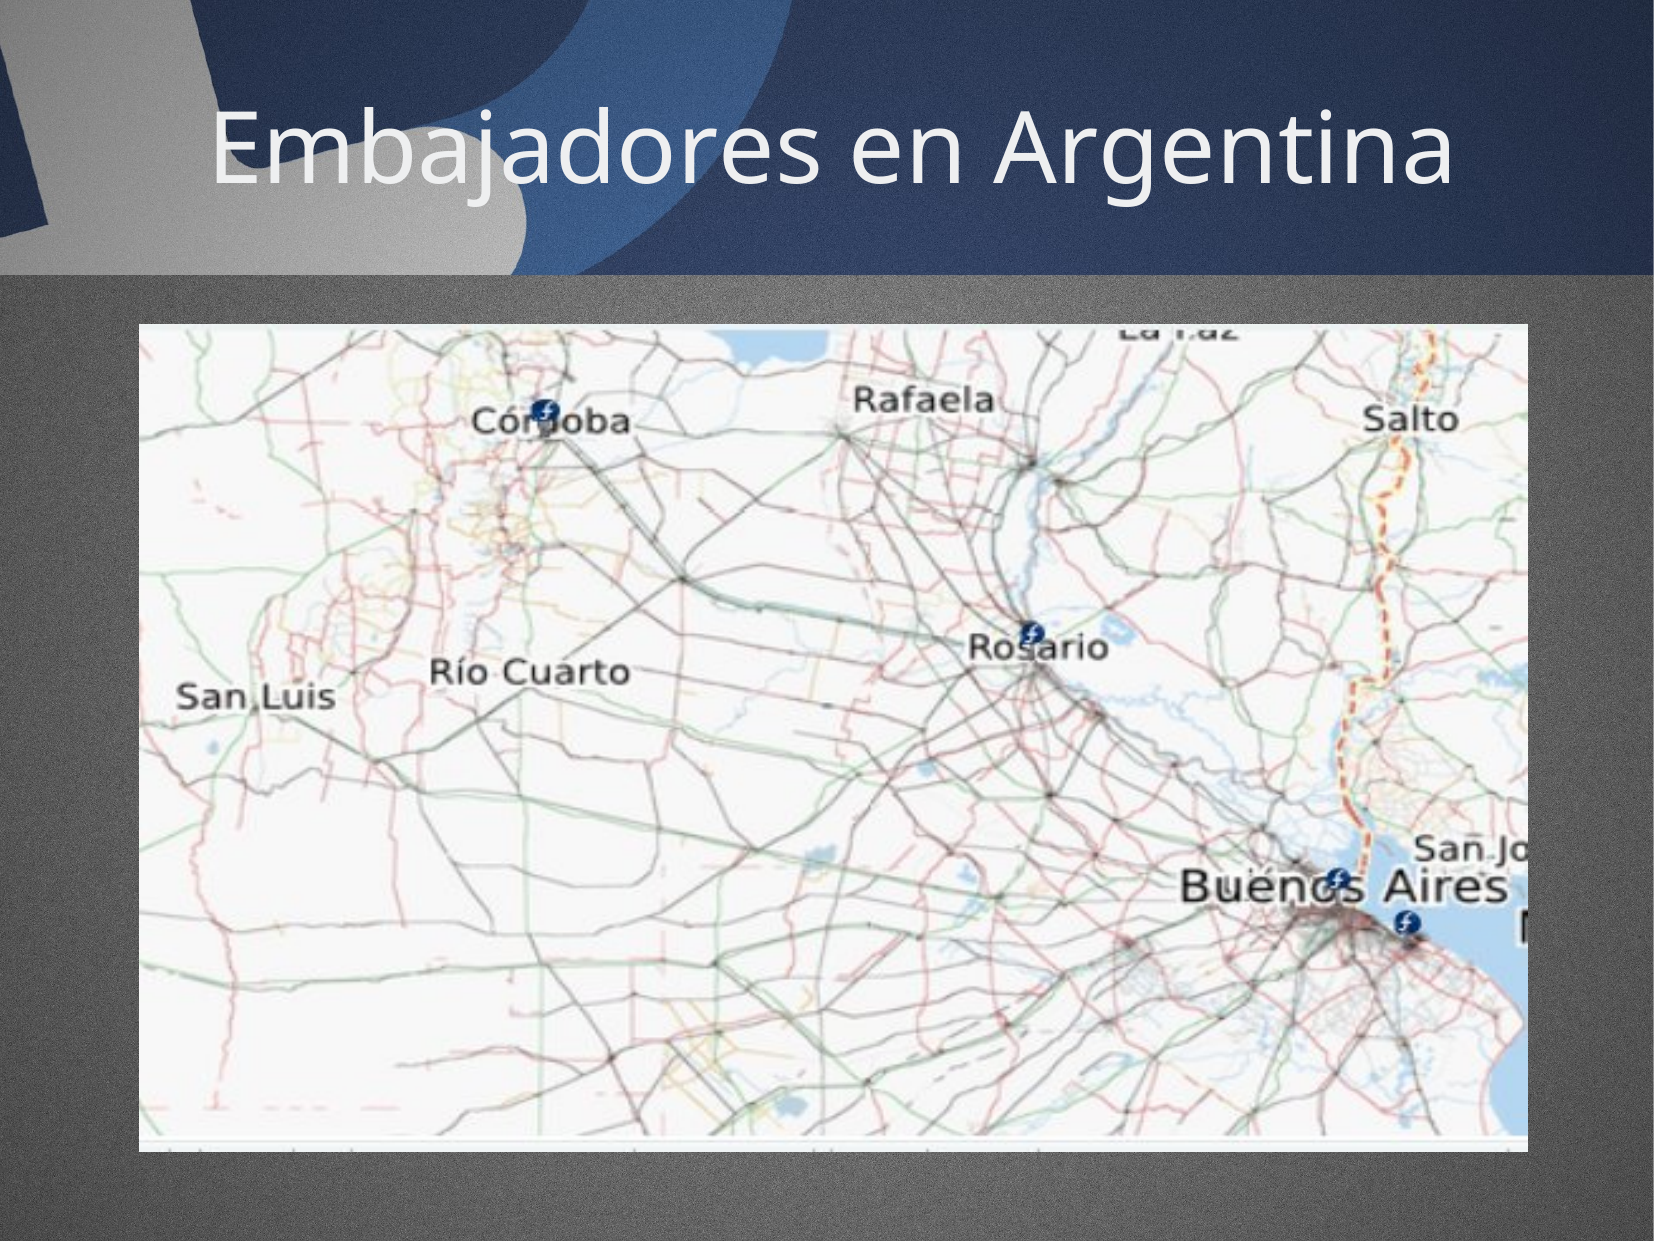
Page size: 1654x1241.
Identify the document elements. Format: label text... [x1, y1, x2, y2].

picture [0, 0, 1654, 1241]
text_box Embajadores en Argentina [88, 43, 1577, 252]
